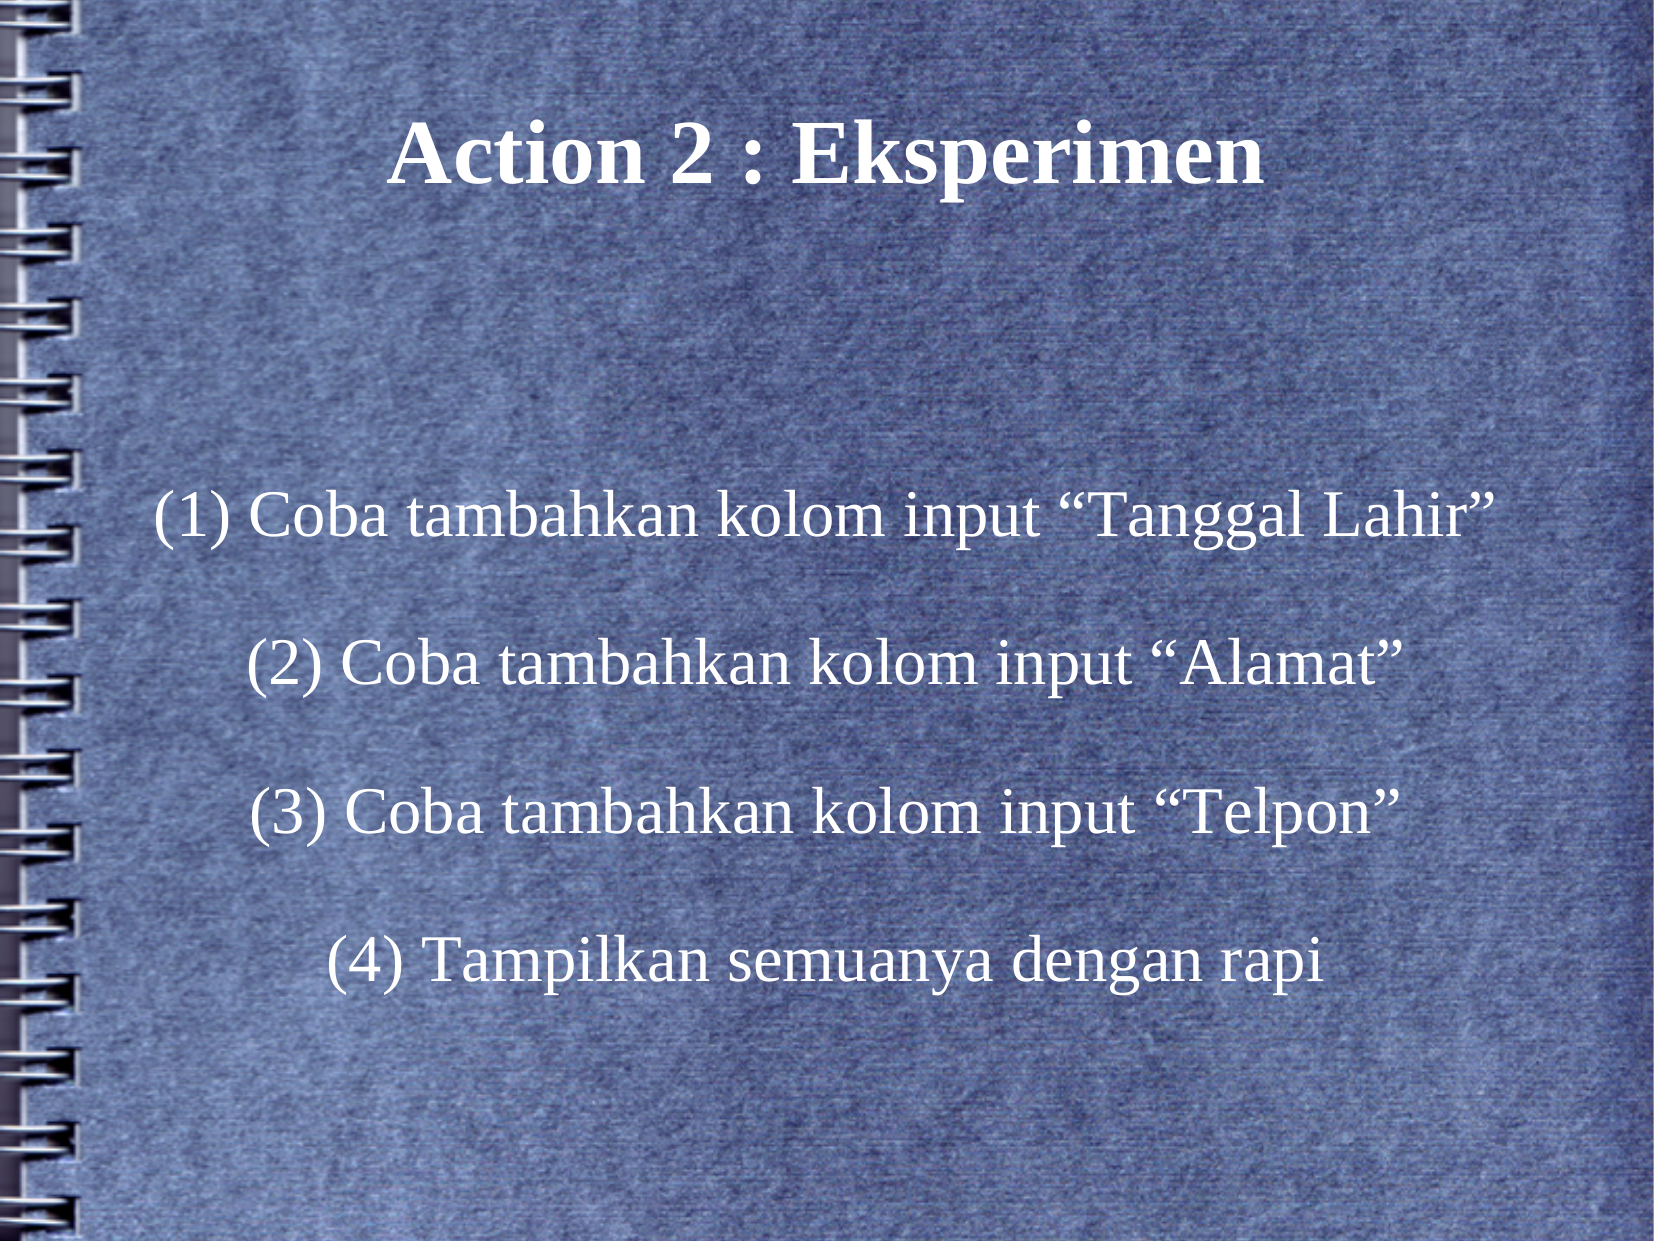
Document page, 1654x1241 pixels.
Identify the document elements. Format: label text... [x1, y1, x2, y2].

picture [0, 0, 1654, 1241]
title Action 2 : Eksperimen [82, 56, 1571, 250]
subtitle (1) Coba tambahkan kolom input “Tanggal Lahir” (2) Coba tambahkan kolom input “Alamat” (3) Coba tambahkan kolom input “Telpon” (4) Tampilkan semuanya dengan rapi [82, 297, 1571, 1102]
